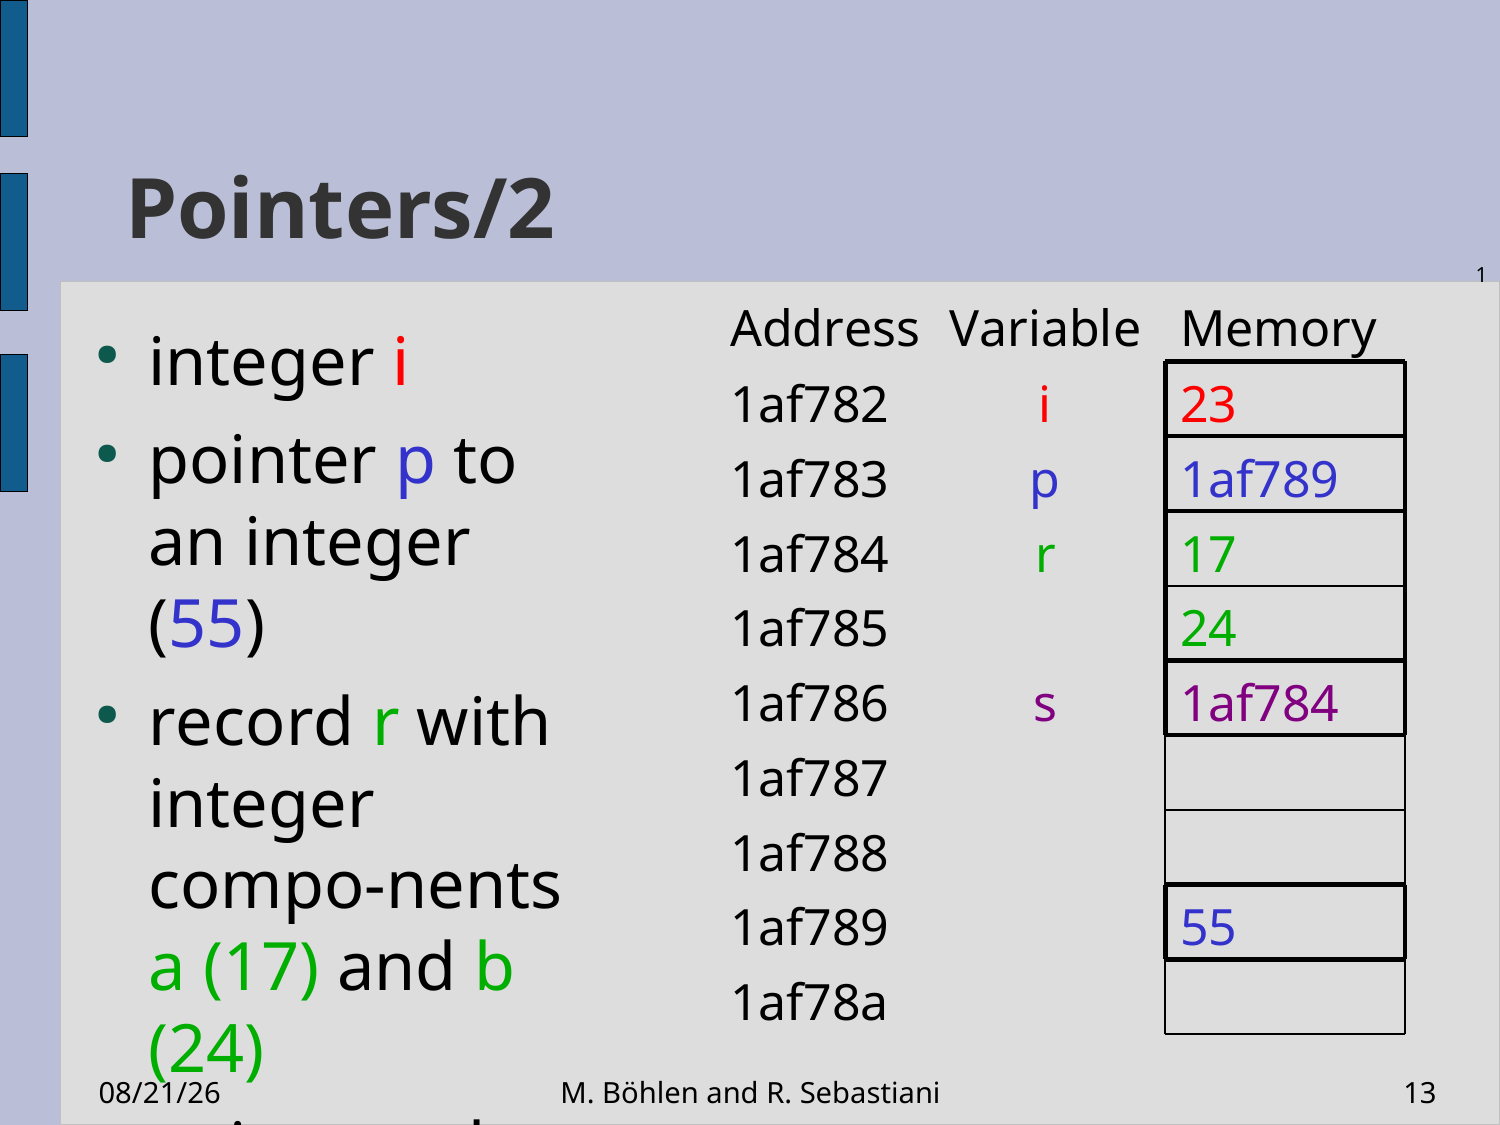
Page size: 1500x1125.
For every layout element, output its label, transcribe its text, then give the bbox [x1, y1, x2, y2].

text_box 1af786 [715, 661, 925, 736]
text_box r [925, 511, 1163, 586]
text_box Variable [955, 217, 1166, 361]
text_box 23 [1168, 364, 1403, 434]
text_box 1 [1460, 252, 1500, 293]
list integer i pointer p to an integer (55) record r with integer compo-nents a (17) and b (24) pointer s that points to r [62, 312, 617, 1044]
text_box 1af789 [1168, 438, 1403, 509]
text_box 1af787 [715, 736, 955, 810]
text_box 55 [1168, 887, 1403, 957]
text_box 1af789 [715, 885, 955, 960]
text_box Memory [1166, 217, 1405, 359]
text_box 1af783 [715, 437, 925, 511]
text_box 24 [1168, 587, 1403, 658]
text_box 1af788 [715, 810, 955, 885]
text_box 1af782 [715, 361, 925, 437]
text_box i [925, 361, 1163, 437]
text_box 1af784 [715, 511, 925, 586]
text_box 1af78a [715, 960, 955, 1035]
text_box 1af784 [1168, 663, 1403, 733]
text_box p [925, 437, 1163, 511]
text_box 1af785 [715, 586, 955, 661]
text_box Address [715, 217, 955, 361]
title Pointers/2 [110, 67, 1392, 271]
text_box s [925, 660, 1164, 736]
text_box 17 [1168, 513, 1403, 585]
